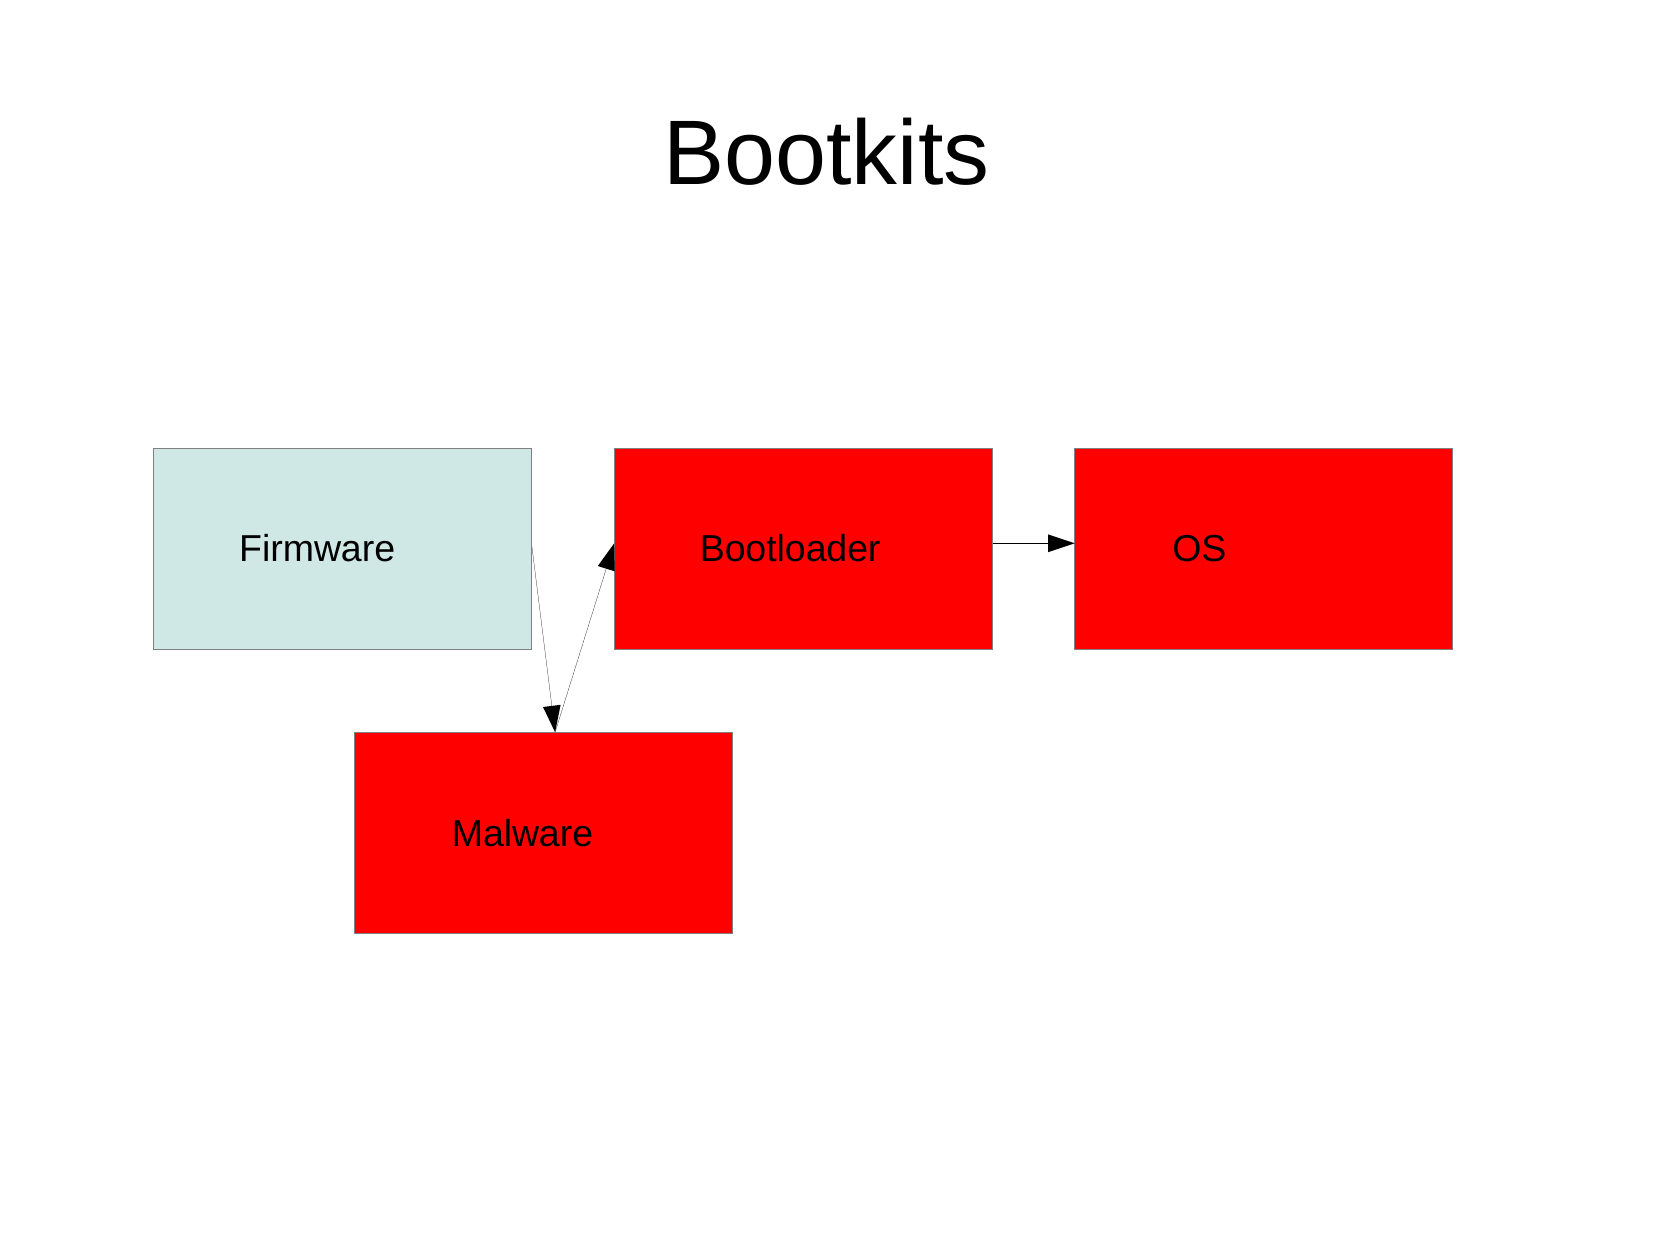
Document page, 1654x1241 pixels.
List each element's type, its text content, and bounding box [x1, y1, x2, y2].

text_box [614, 448, 993, 650]
text_box OS [1157, 519, 1371, 577]
title Bootkits [82, 49, 1571, 257]
text_box [1074, 448, 1453, 650]
text_box Firmware [224, 519, 438, 577]
text_box Bootloader [685, 519, 898, 577]
text_box [354, 732, 733, 934]
text_box Malware [437, 805, 650, 863]
text_box [153, 448, 532, 650]
